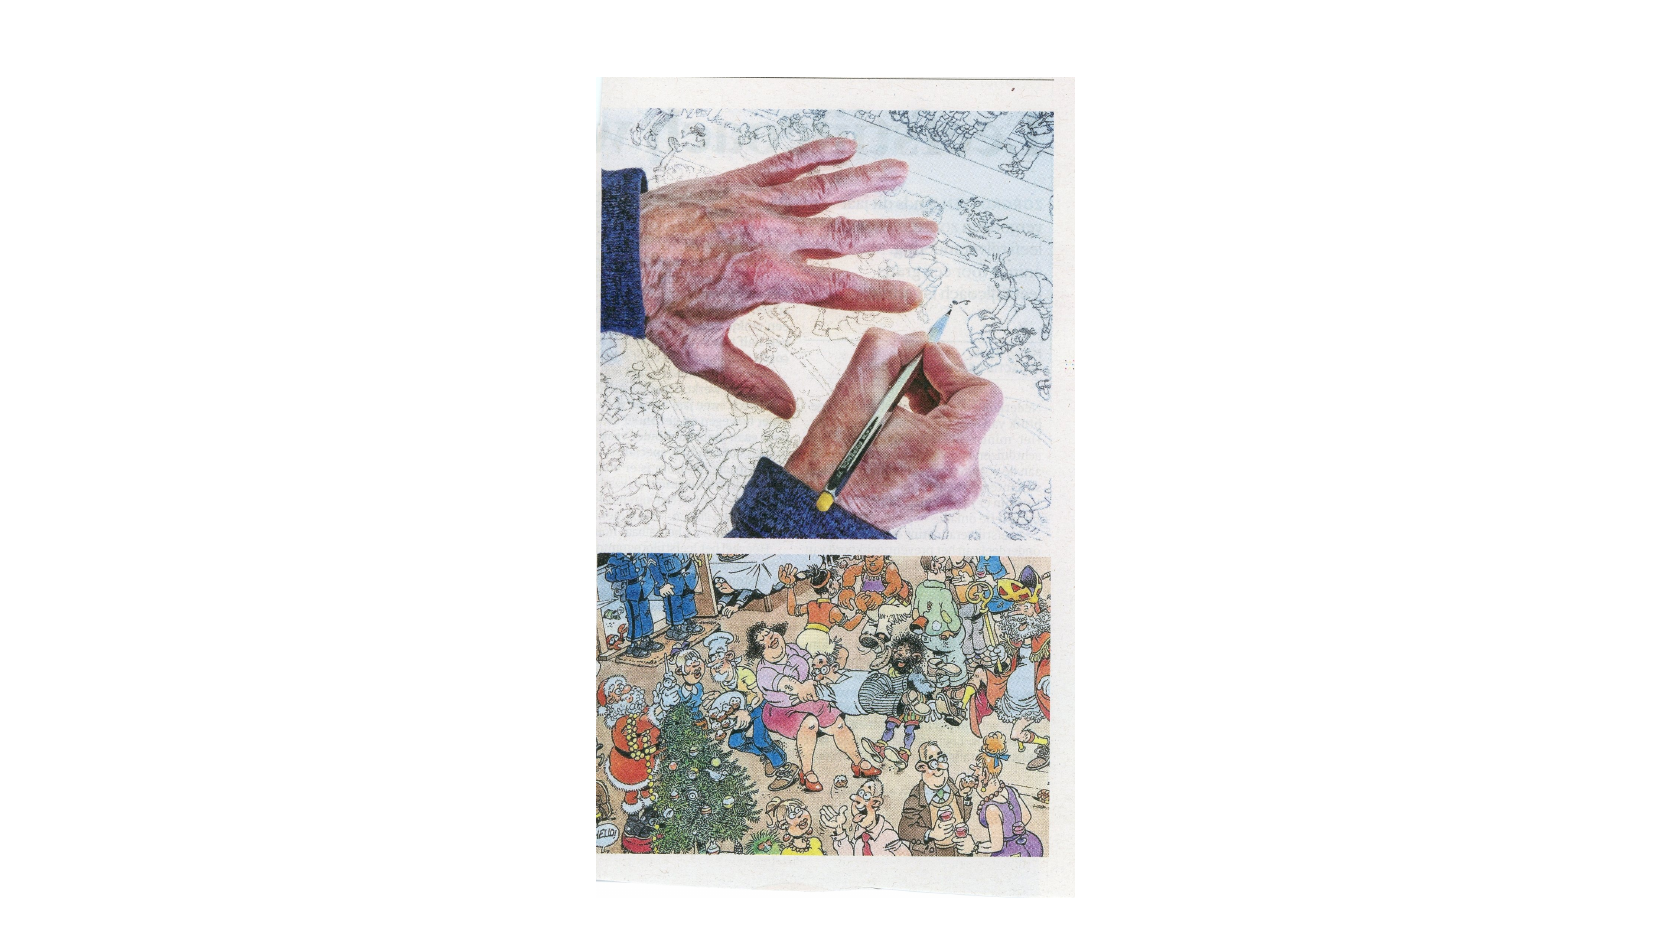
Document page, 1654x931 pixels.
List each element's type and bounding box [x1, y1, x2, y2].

picture [596, 77, 1075, 898]
